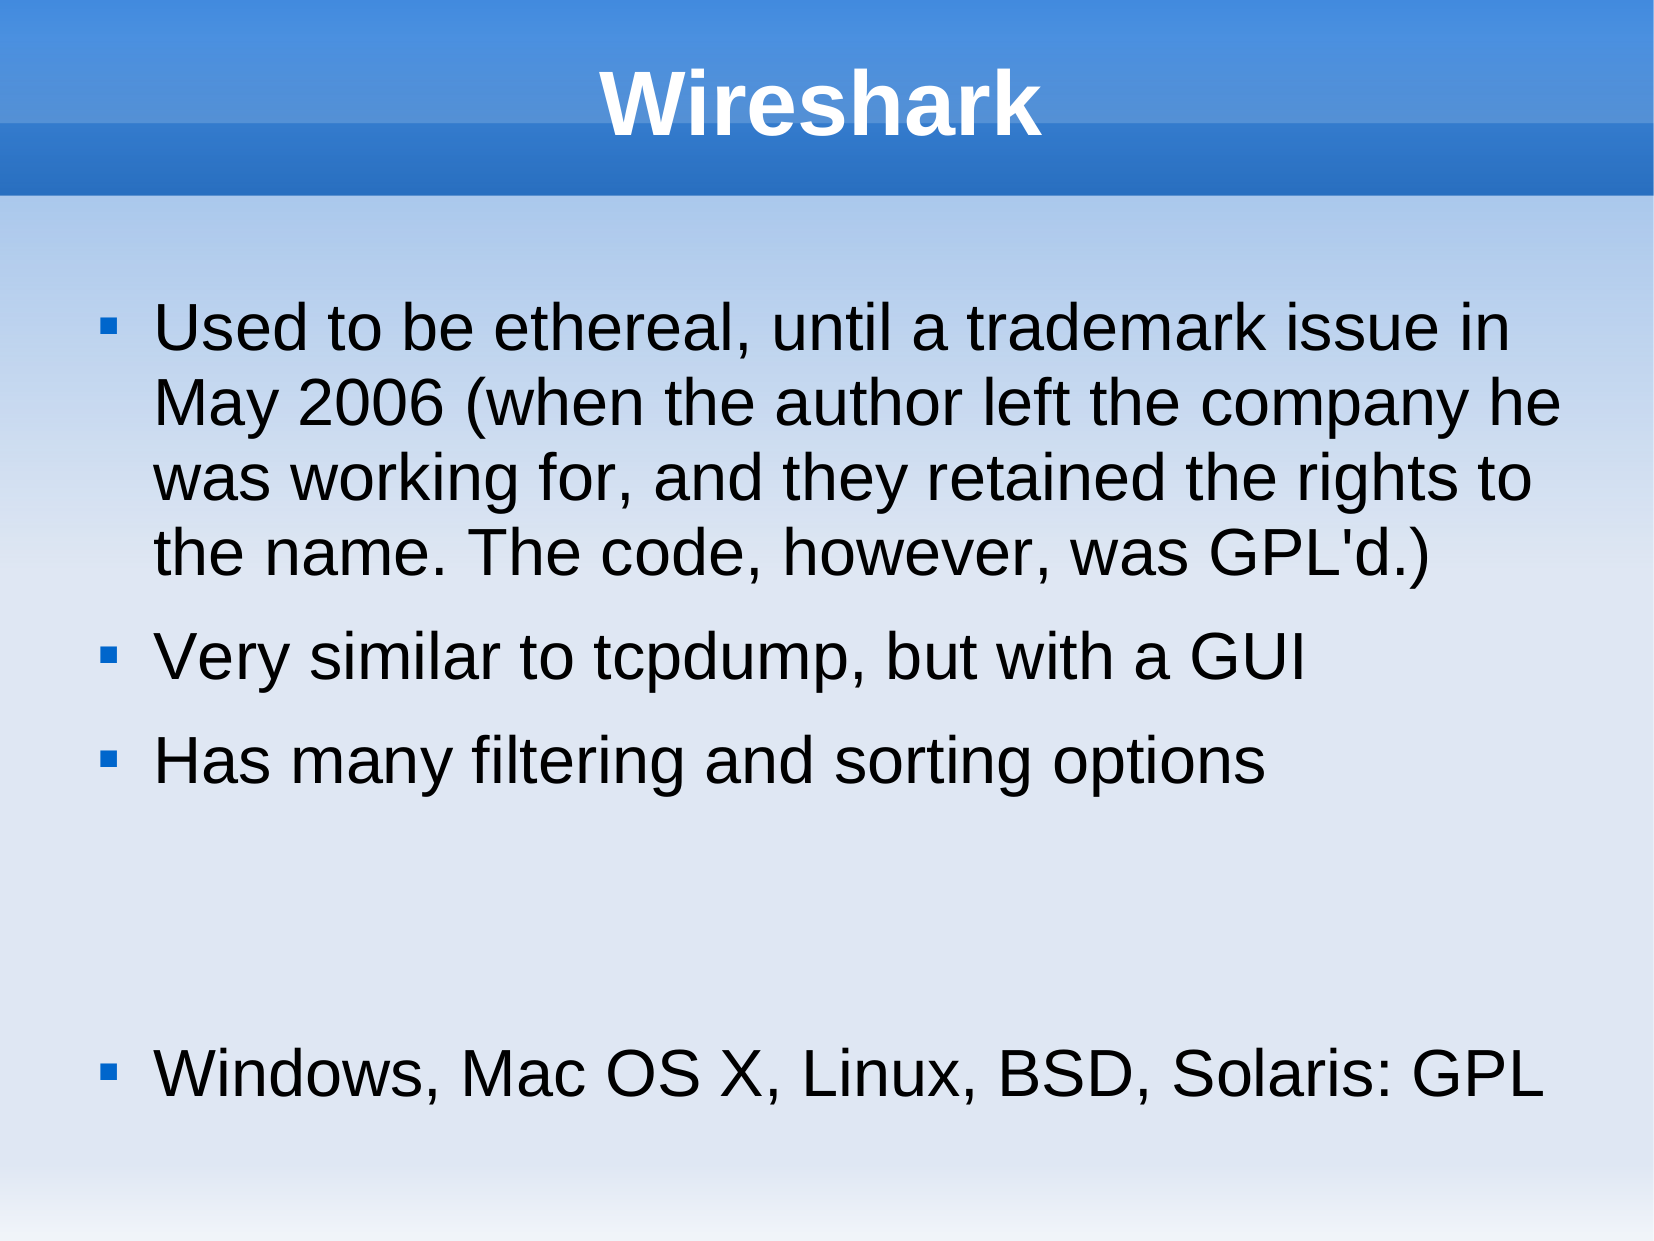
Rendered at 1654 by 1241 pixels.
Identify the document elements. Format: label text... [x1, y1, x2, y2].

picture [0, 0, 1654, 1241]
list Used to be ethereal, until a trademark issue in May 2006 (when the author left the company he was working for, and they retained the rights to the name. The code, however, was GPL'd.) Very similar to tcpdump, but with a GUI Has many filtering and sorting options Windows, Mac OS X, Linux, BSD, Solaris: GPL [82, 290, 1571, 1111]
title Wireshark [76, 7, 1565, 200]
